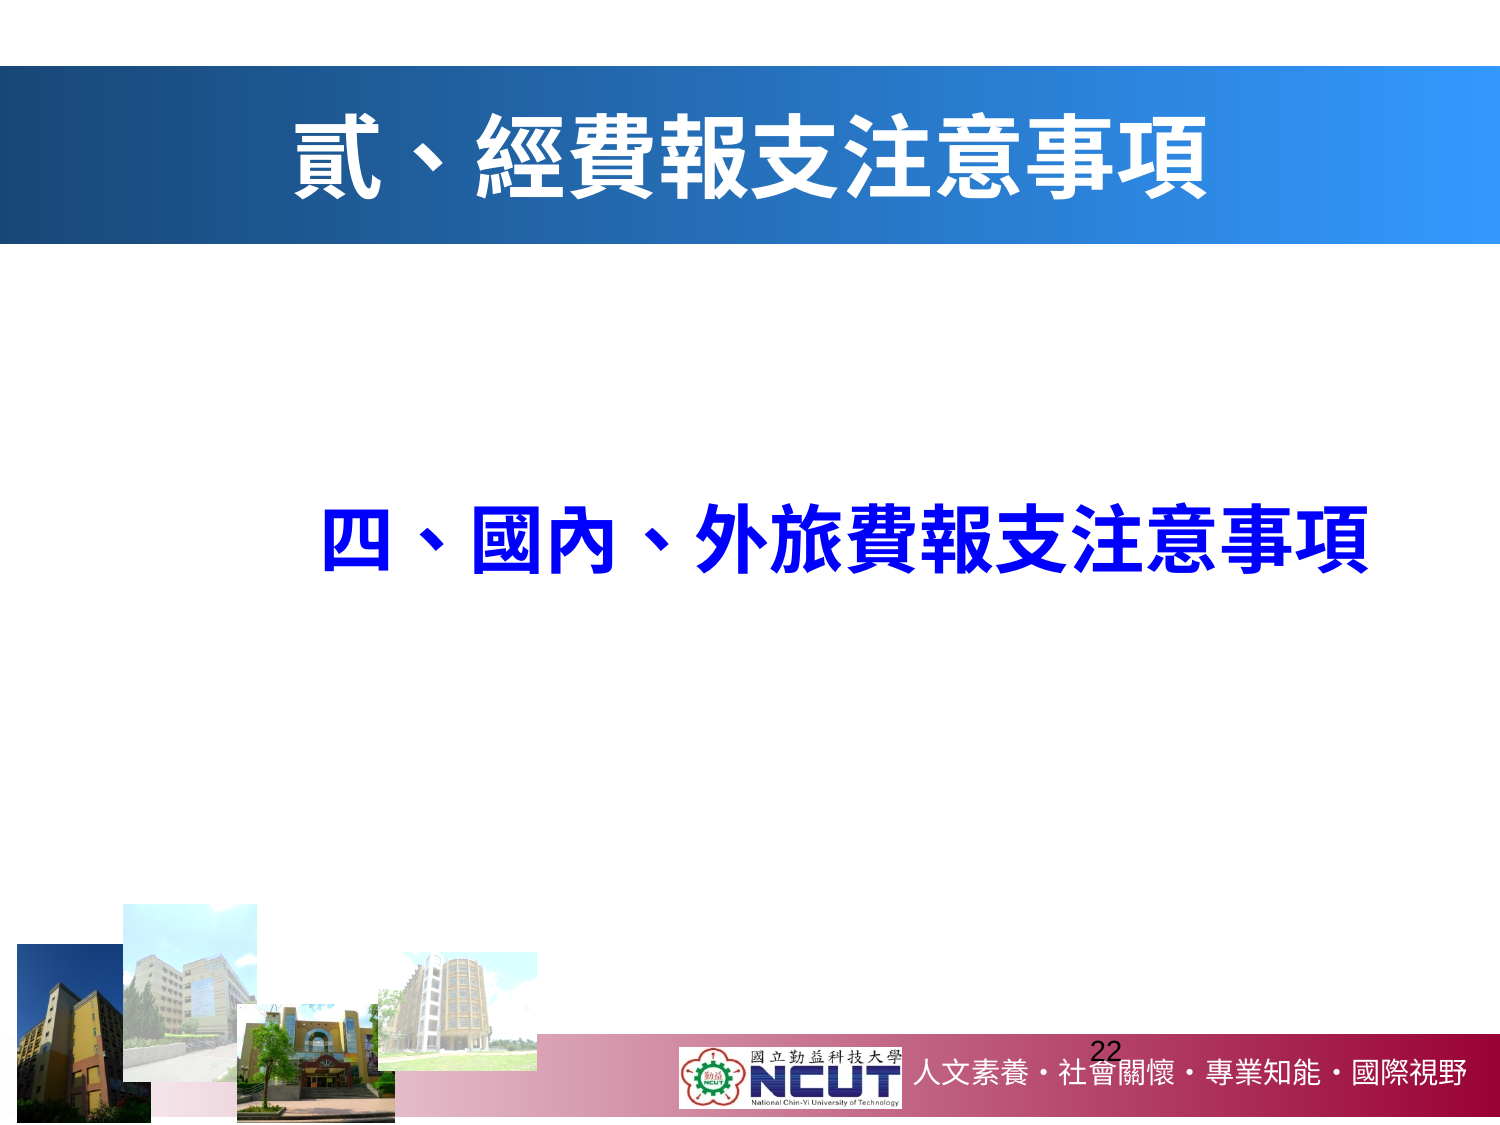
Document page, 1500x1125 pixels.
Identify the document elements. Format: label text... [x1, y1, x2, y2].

title 貳、經費報支注意事項 [0, 66, 1500, 244]
text_box [1074, 1024, 1426, 1103]
list 四、國內、外旅費報支注意事項 [64, 267, 1500, 977]
